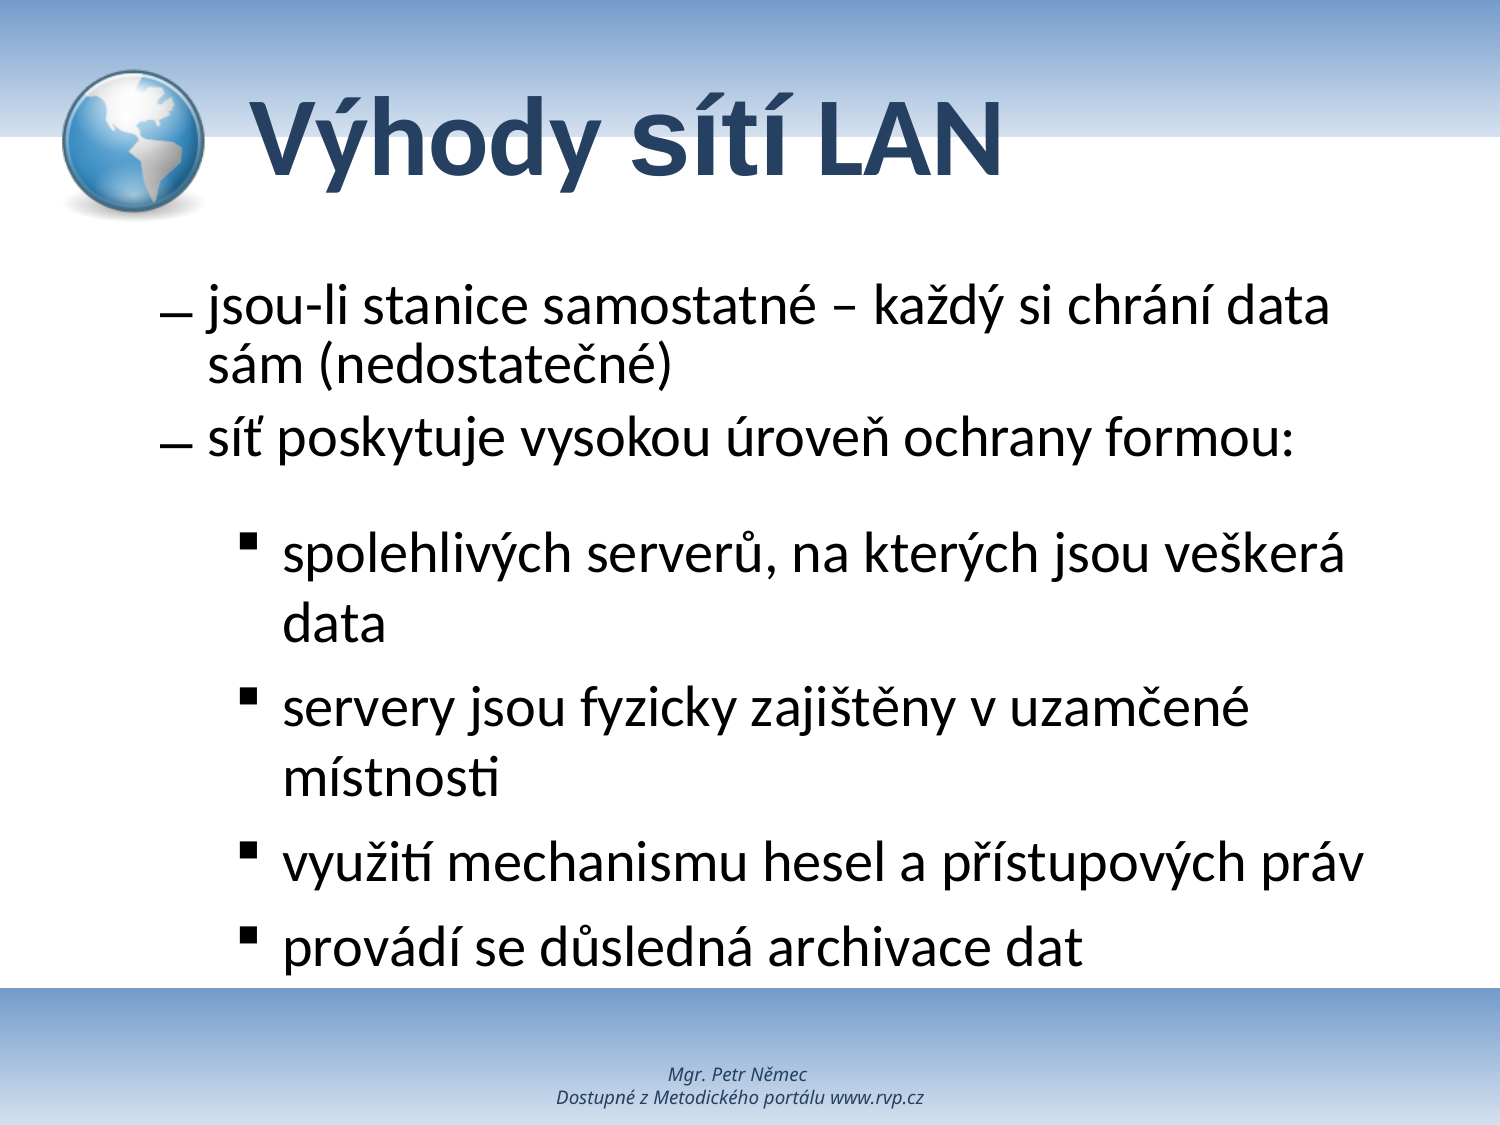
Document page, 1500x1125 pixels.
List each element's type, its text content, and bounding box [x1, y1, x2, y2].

picture [56, 67, 211, 222]
title Výhody sítí LAN [235, 45, 1458, 233]
list jsou-li stanice samostatné – každý si chrání data sám (nedostatečné) síť poskytuje vysokou úroveň ochrany formou: [70, 273, 1421, 704]
text_box spolehlivých serverů, na kterých jsou veškerá data servery jsou fyzicky zajištěny v uzamčené místnosti využití mechanismu hesel a přístupových práv provádí se důsledná archivace dat [145, 506, 1436, 974]
